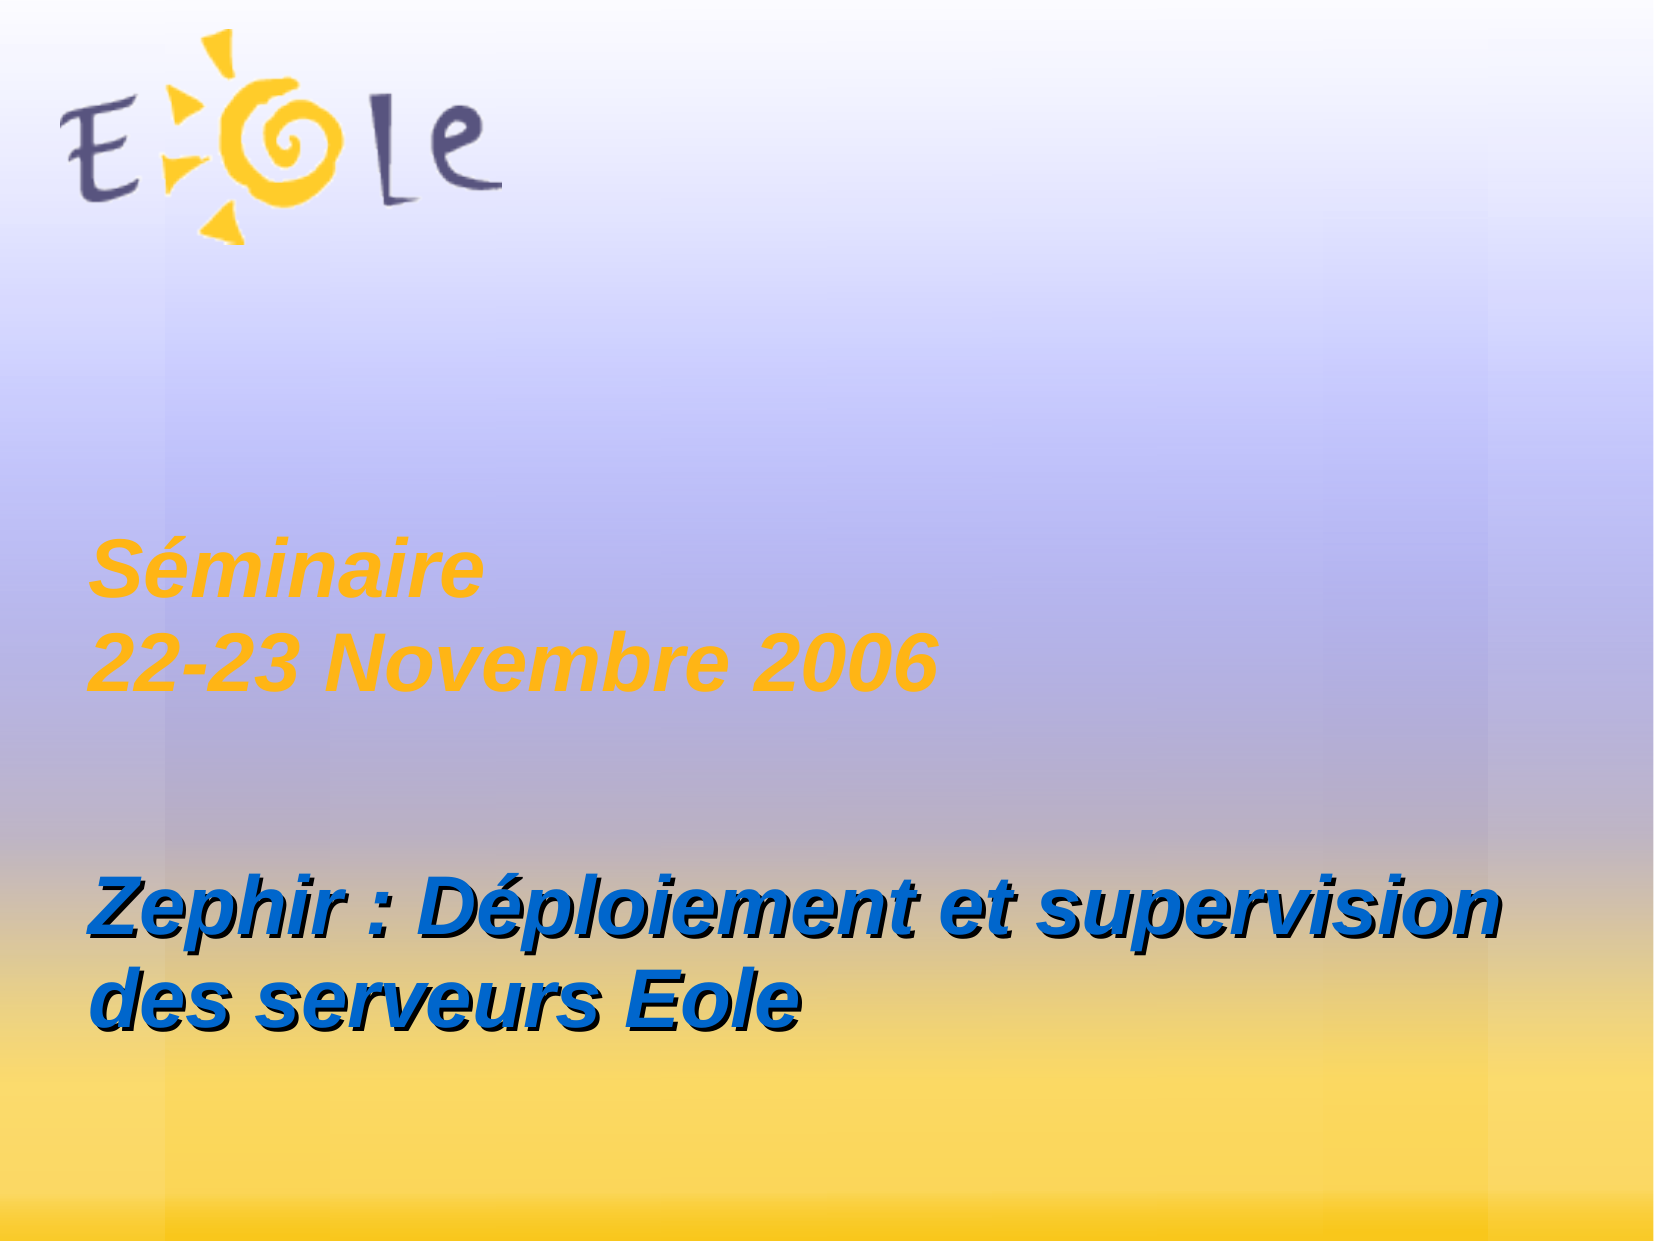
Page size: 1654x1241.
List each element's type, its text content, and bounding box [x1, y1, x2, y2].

title Zephir : Déploiement et supervision des serveurs Eole [88, 856, 1577, 1049]
title Séminaire 22-23 Novembre 2006 [88, 519, 1577, 712]
picture [0, 0, 1654, 1241]
